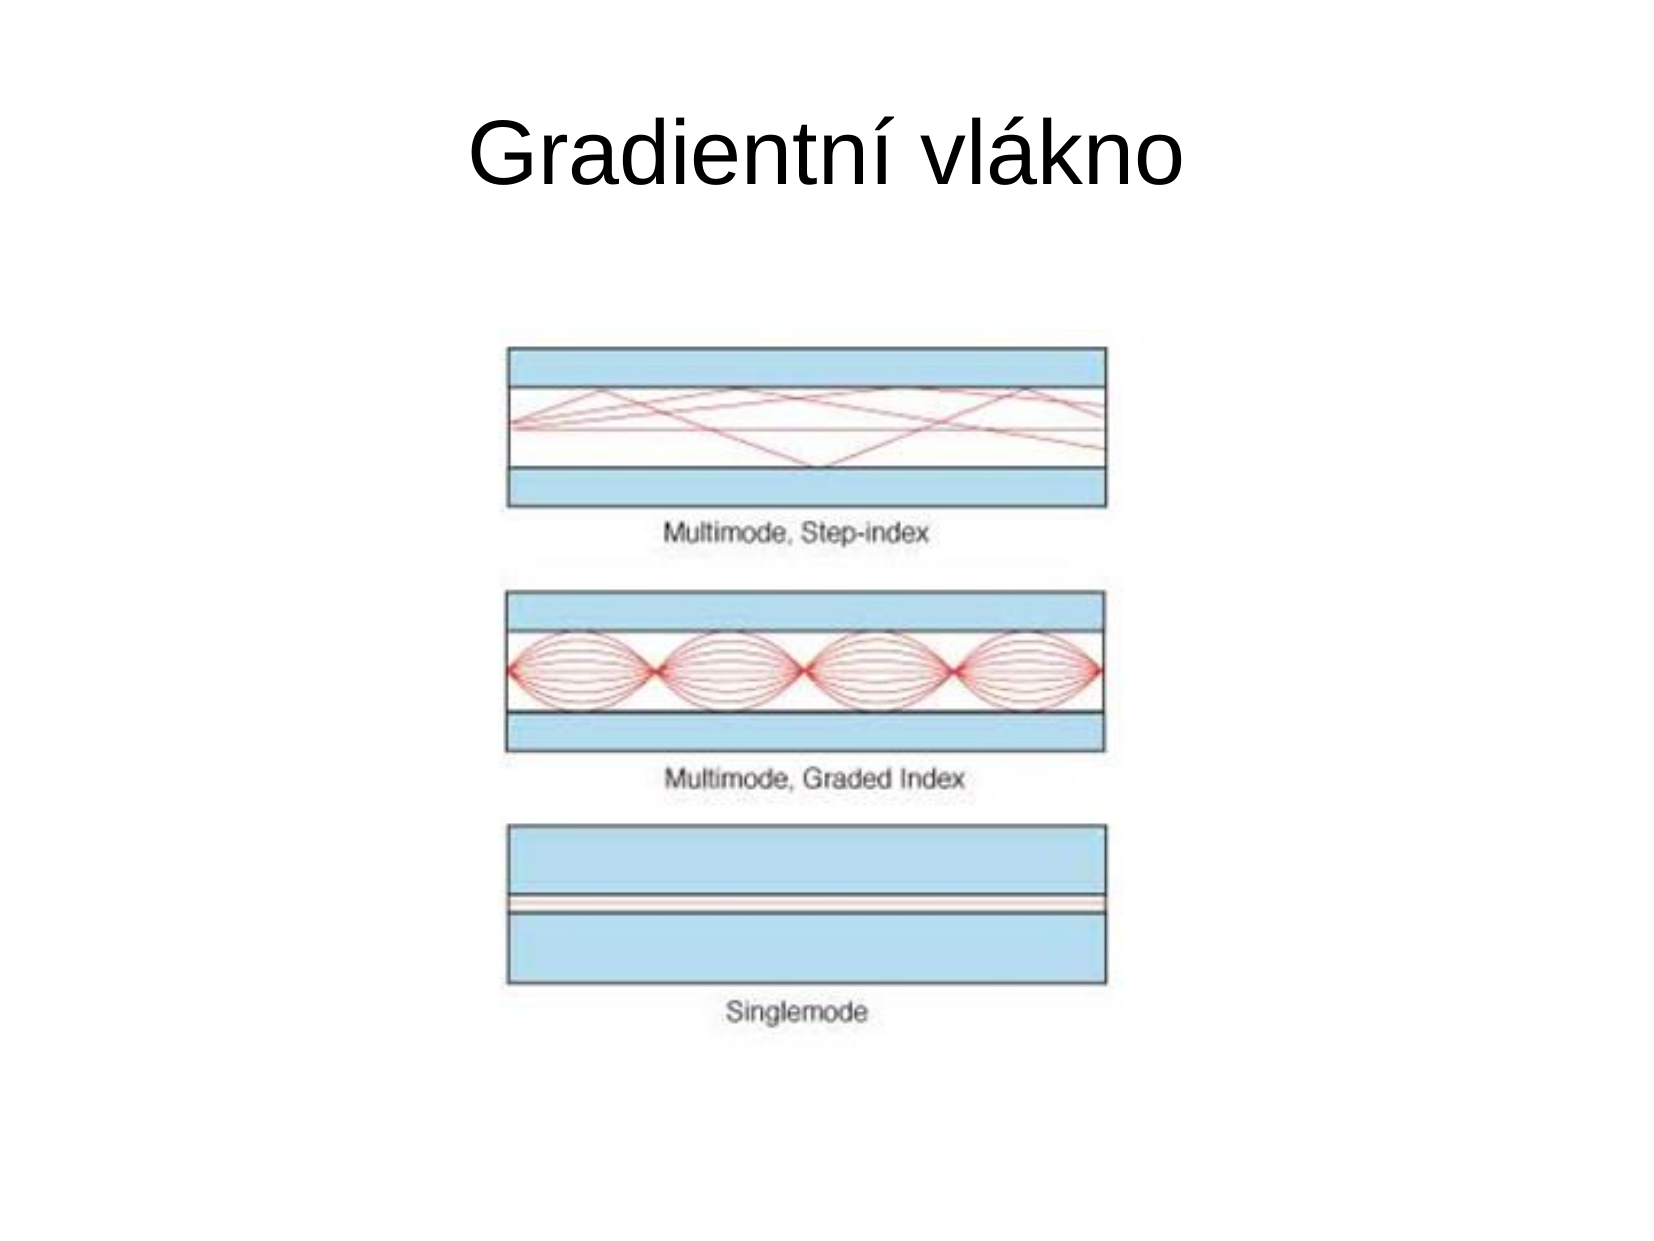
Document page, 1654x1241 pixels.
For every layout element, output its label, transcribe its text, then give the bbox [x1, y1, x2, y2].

title Gradientní vlákno [82, 49, 1571, 257]
picture [463, 329, 1151, 1049]
